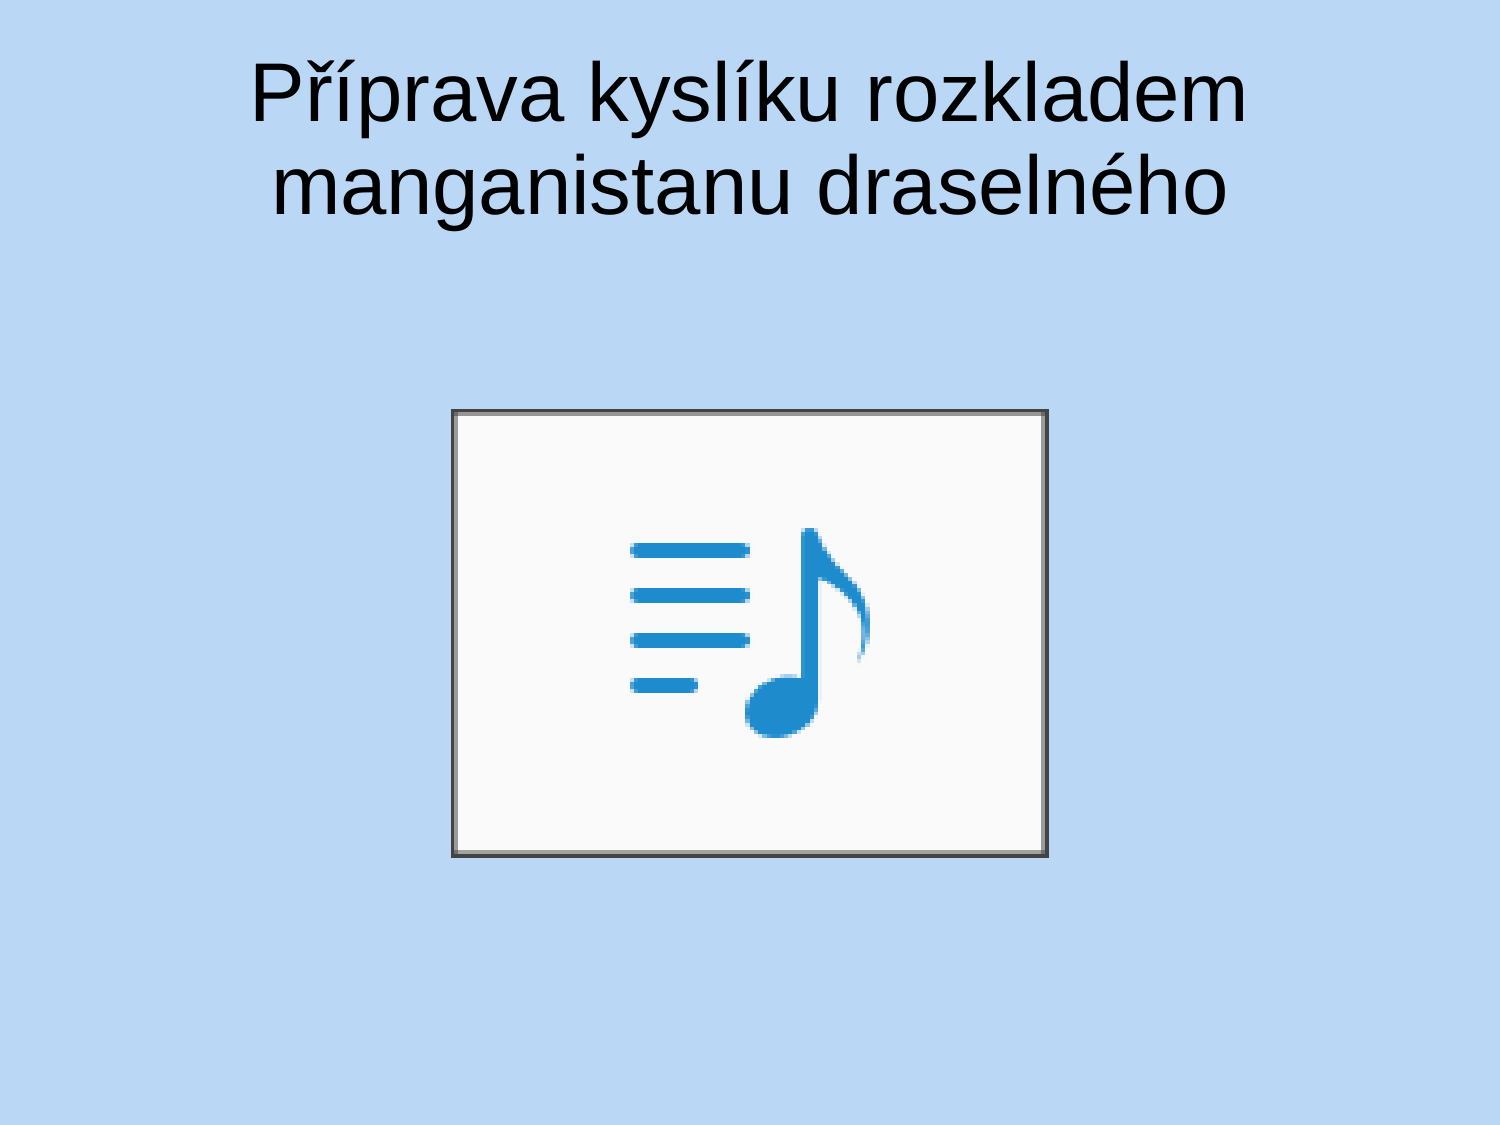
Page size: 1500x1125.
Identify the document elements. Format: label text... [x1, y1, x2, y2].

title Příprava kyslíku rozkladem manganistanu draselného [75, 31, 1426, 247]
text_box [450, 408, 1051, 859]
